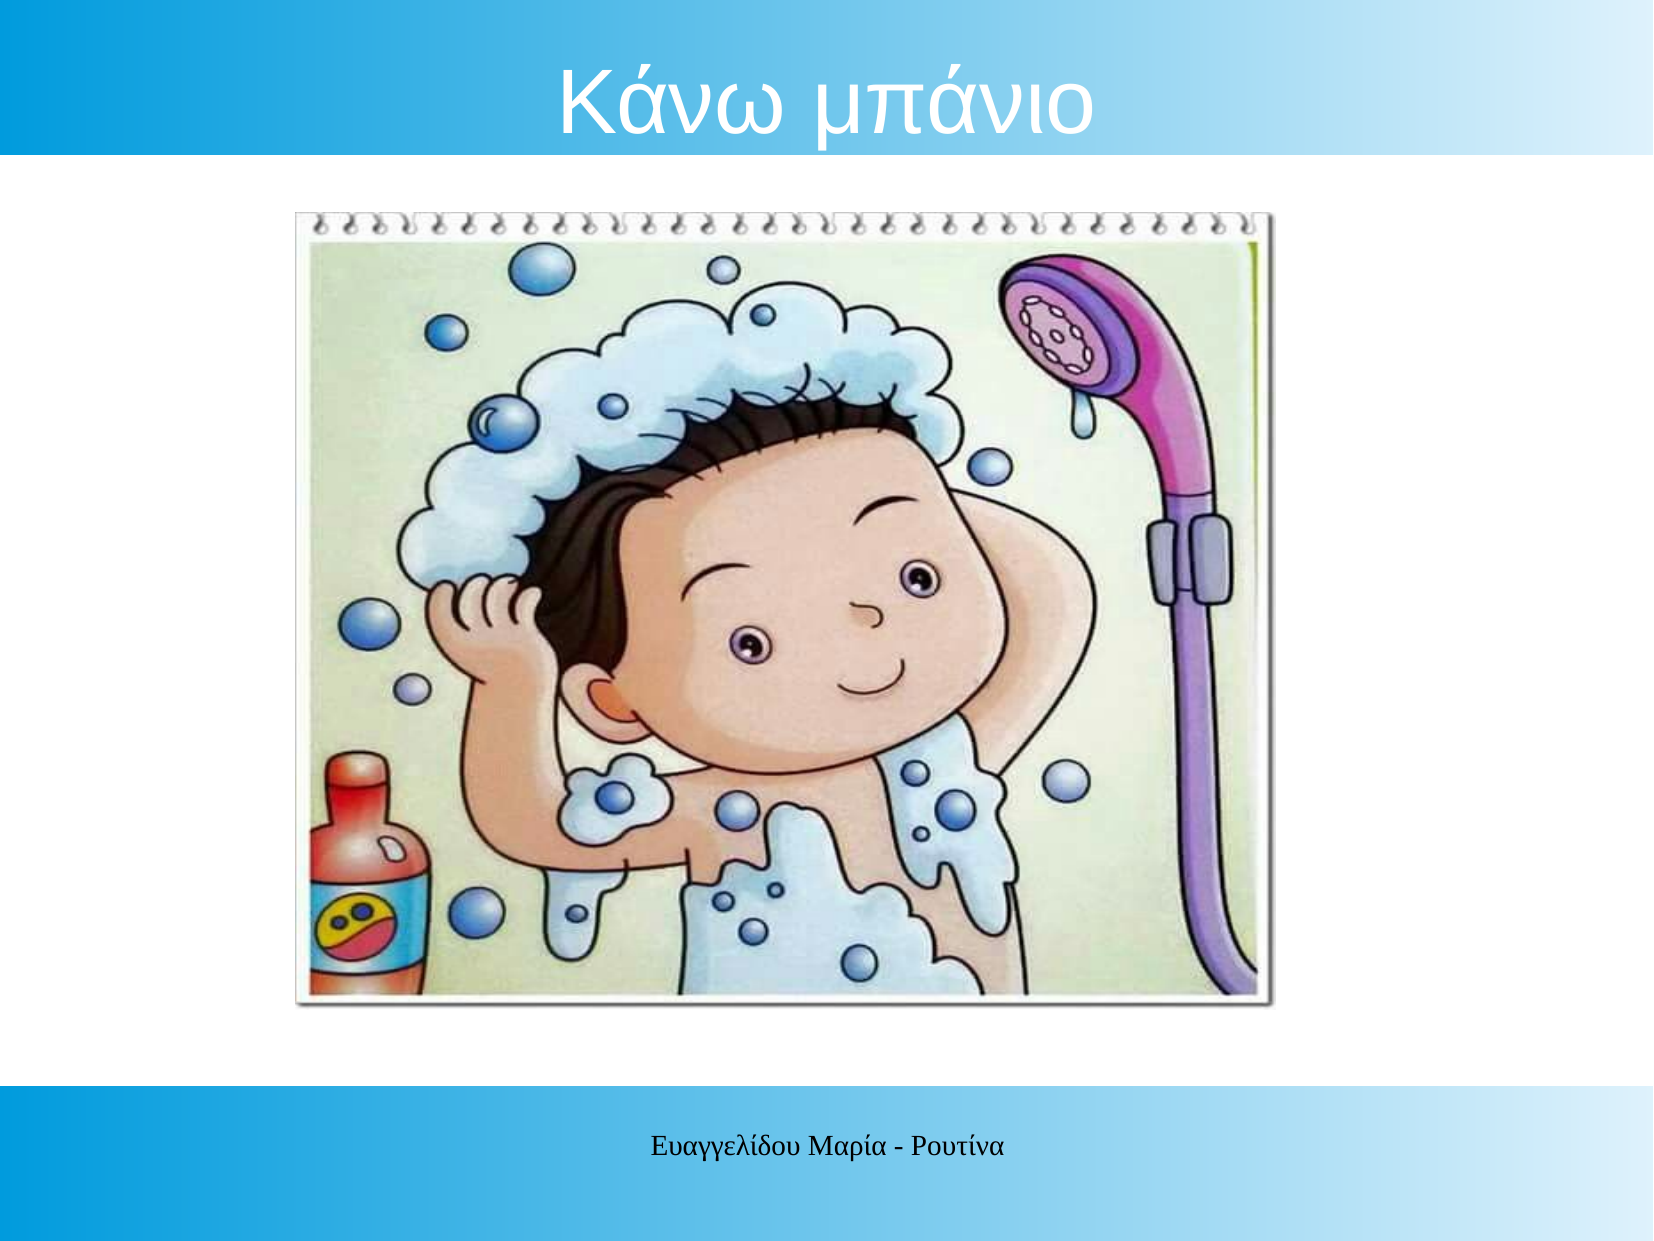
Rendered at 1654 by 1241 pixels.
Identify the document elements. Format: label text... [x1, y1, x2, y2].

picture [295, 212, 1276, 1010]
title Κάνω μπάνιο [82, 49, 1571, 155]
